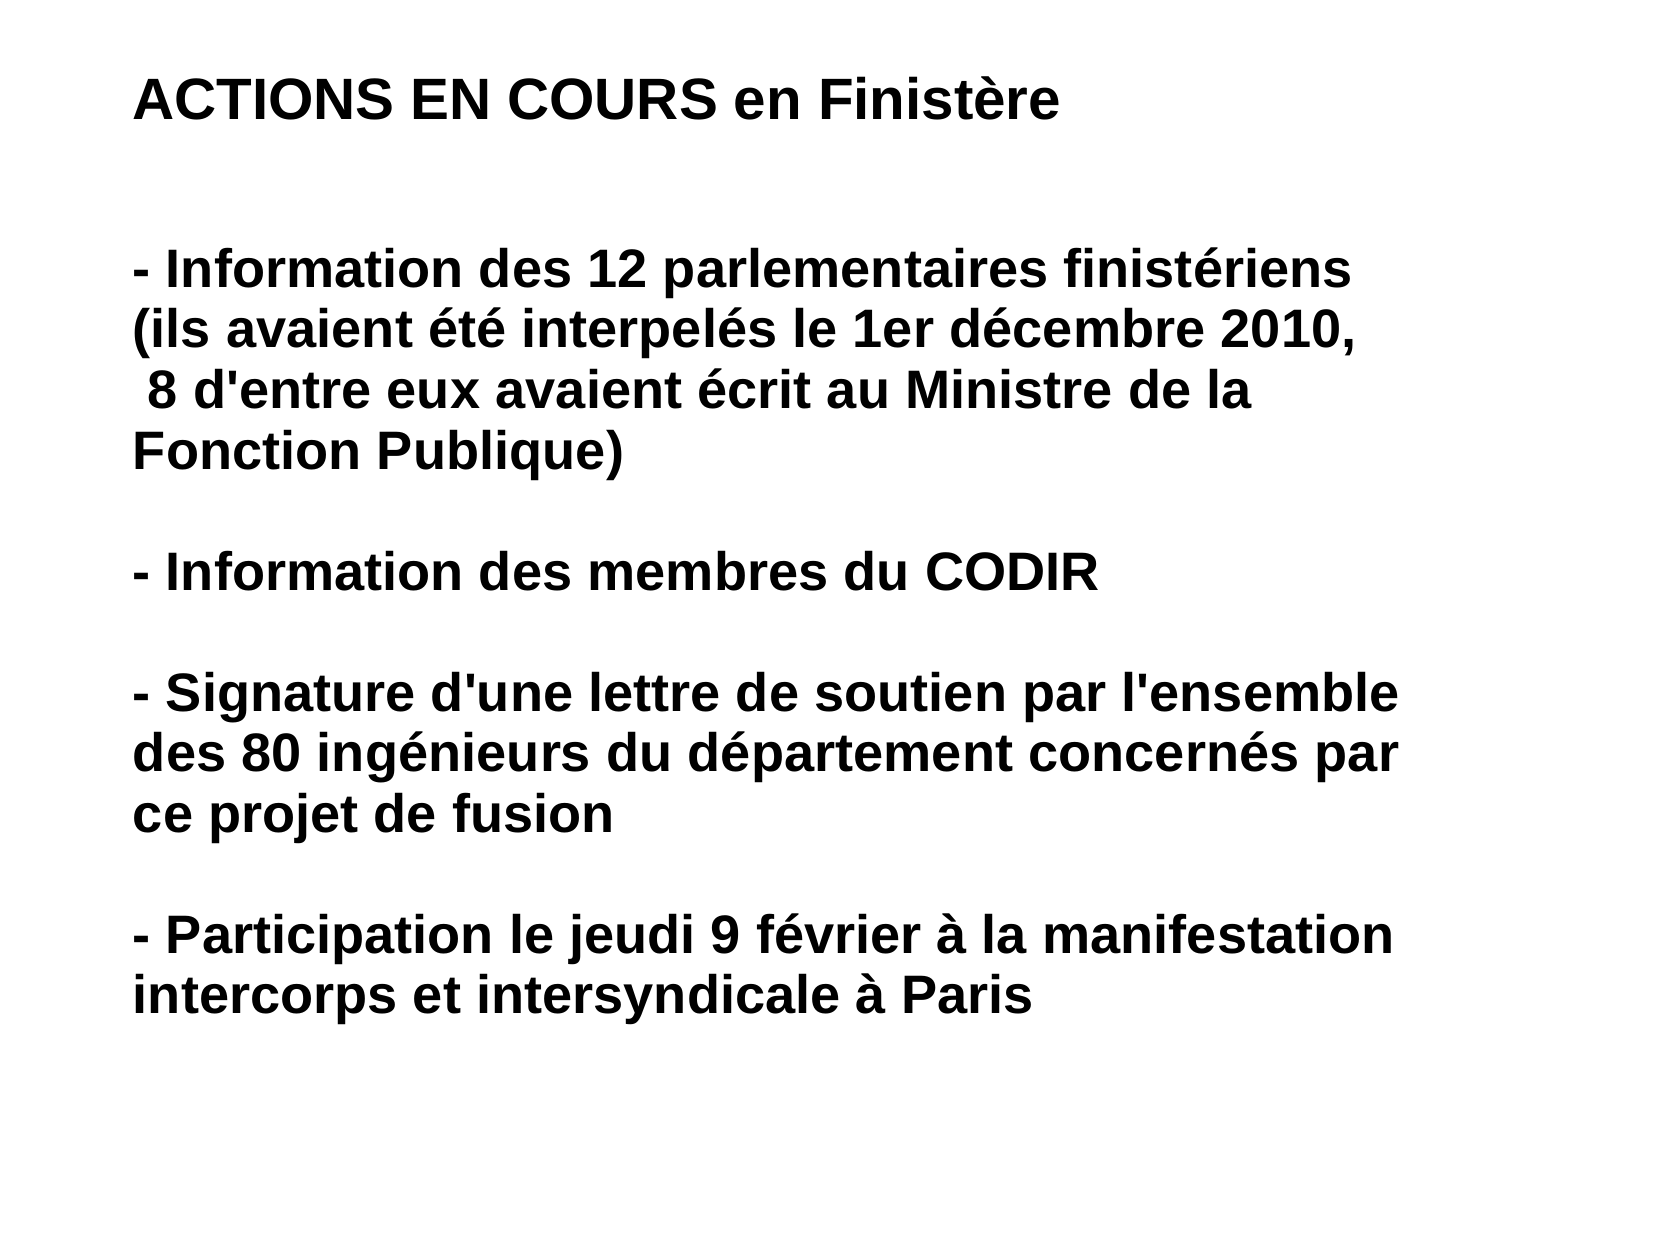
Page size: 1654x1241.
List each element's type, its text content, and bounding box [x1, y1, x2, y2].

text_box ACTIONS EN COURS en Finistère - Information des 12 parlementaires finistériens (ils avaient été interpelés le 1er décembre 2010, 8 d'entre eux avaient écrit au Ministre de la Fonction Publique) - Information des membres du CODIR - Signature d'une lettre de soutien par l'ensemble des 80 ingénieurs du département concernés par ce projet de fusion - Participation le jeudi 9 février à la manifestation intercorps et intersyndicale à Paris [118, 59, 1477, 1099]
